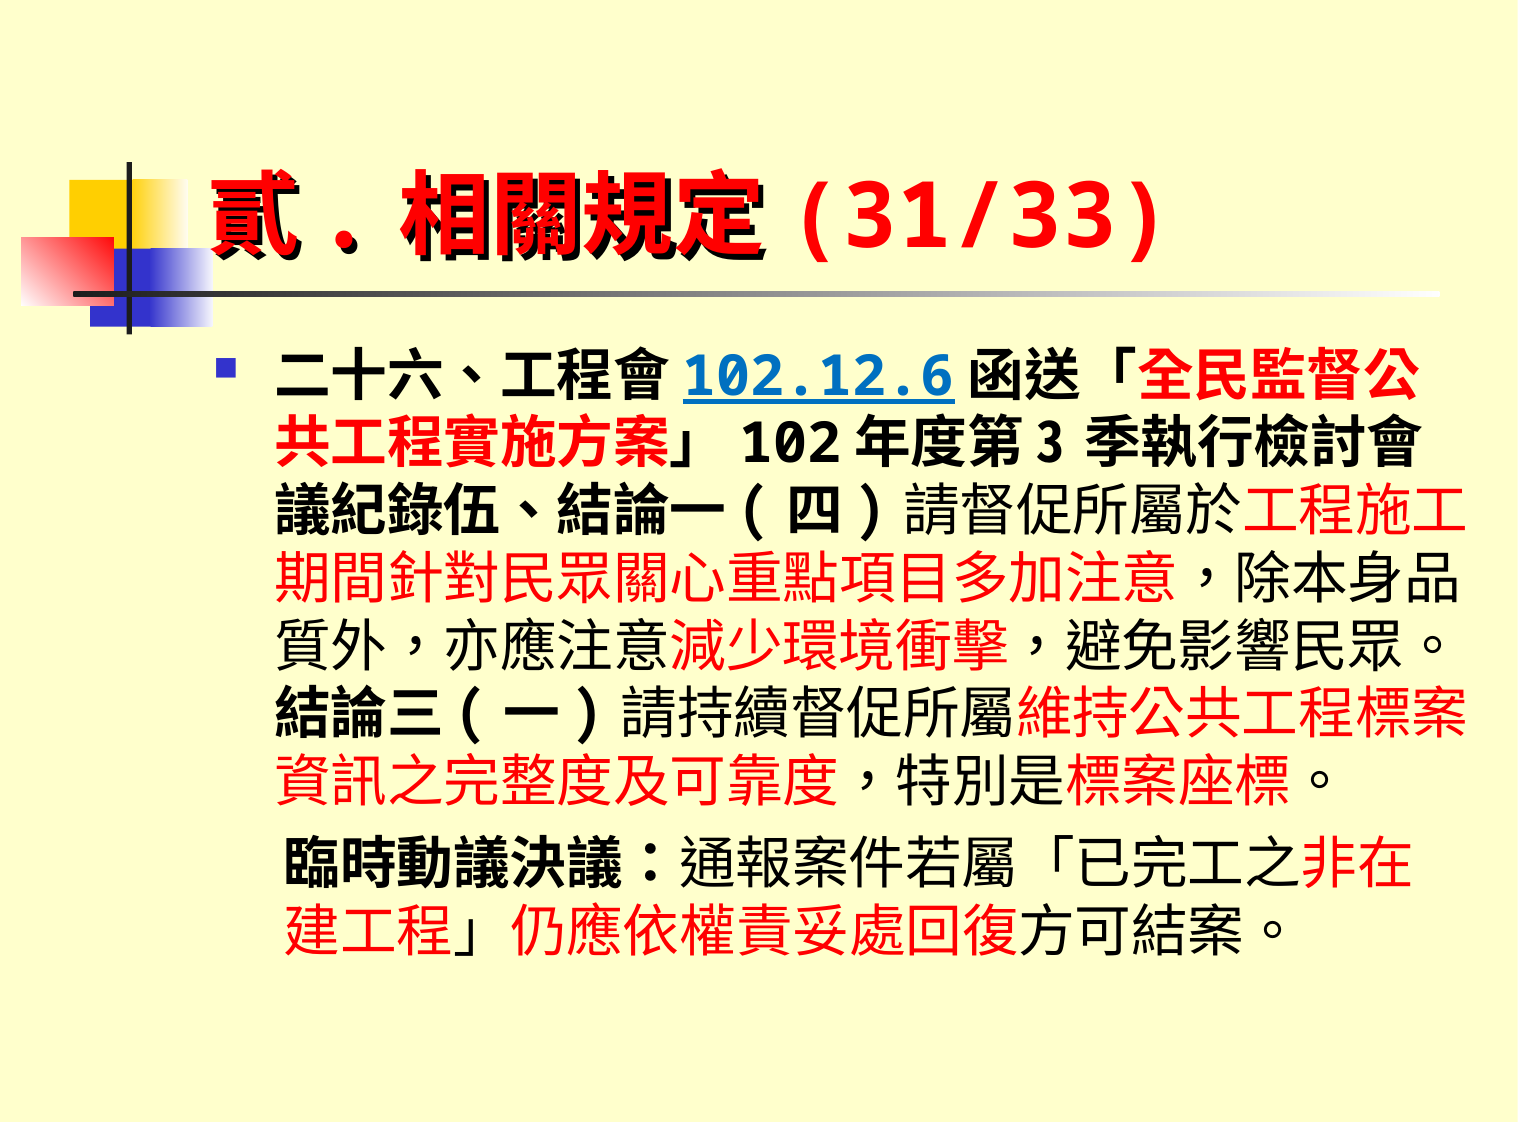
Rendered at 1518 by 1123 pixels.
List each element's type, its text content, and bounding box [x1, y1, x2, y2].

list 二十六、工程會102.12.6函送「全民監督公共工程實施方案」102年度第3季執行檢討會議紀錄伍、結論一(四)請督促所屬於工程施工期間針對民眾關心重點項目多加注意，除本身品質外，亦應注意減少環境衝擊，避免影響民眾。結論三(一)請持續督促所屬維持公共工程標案資訊之完整度及可靠度，特別是標案座標。 臨時動議決議：通報案件若屬「已完工之非在建工程」仍應依權責妥處回復方可結案。 [196, 330, 1487, 1004]
title 貳.相關規定(31/33) [191, 35, 1485, 275]
